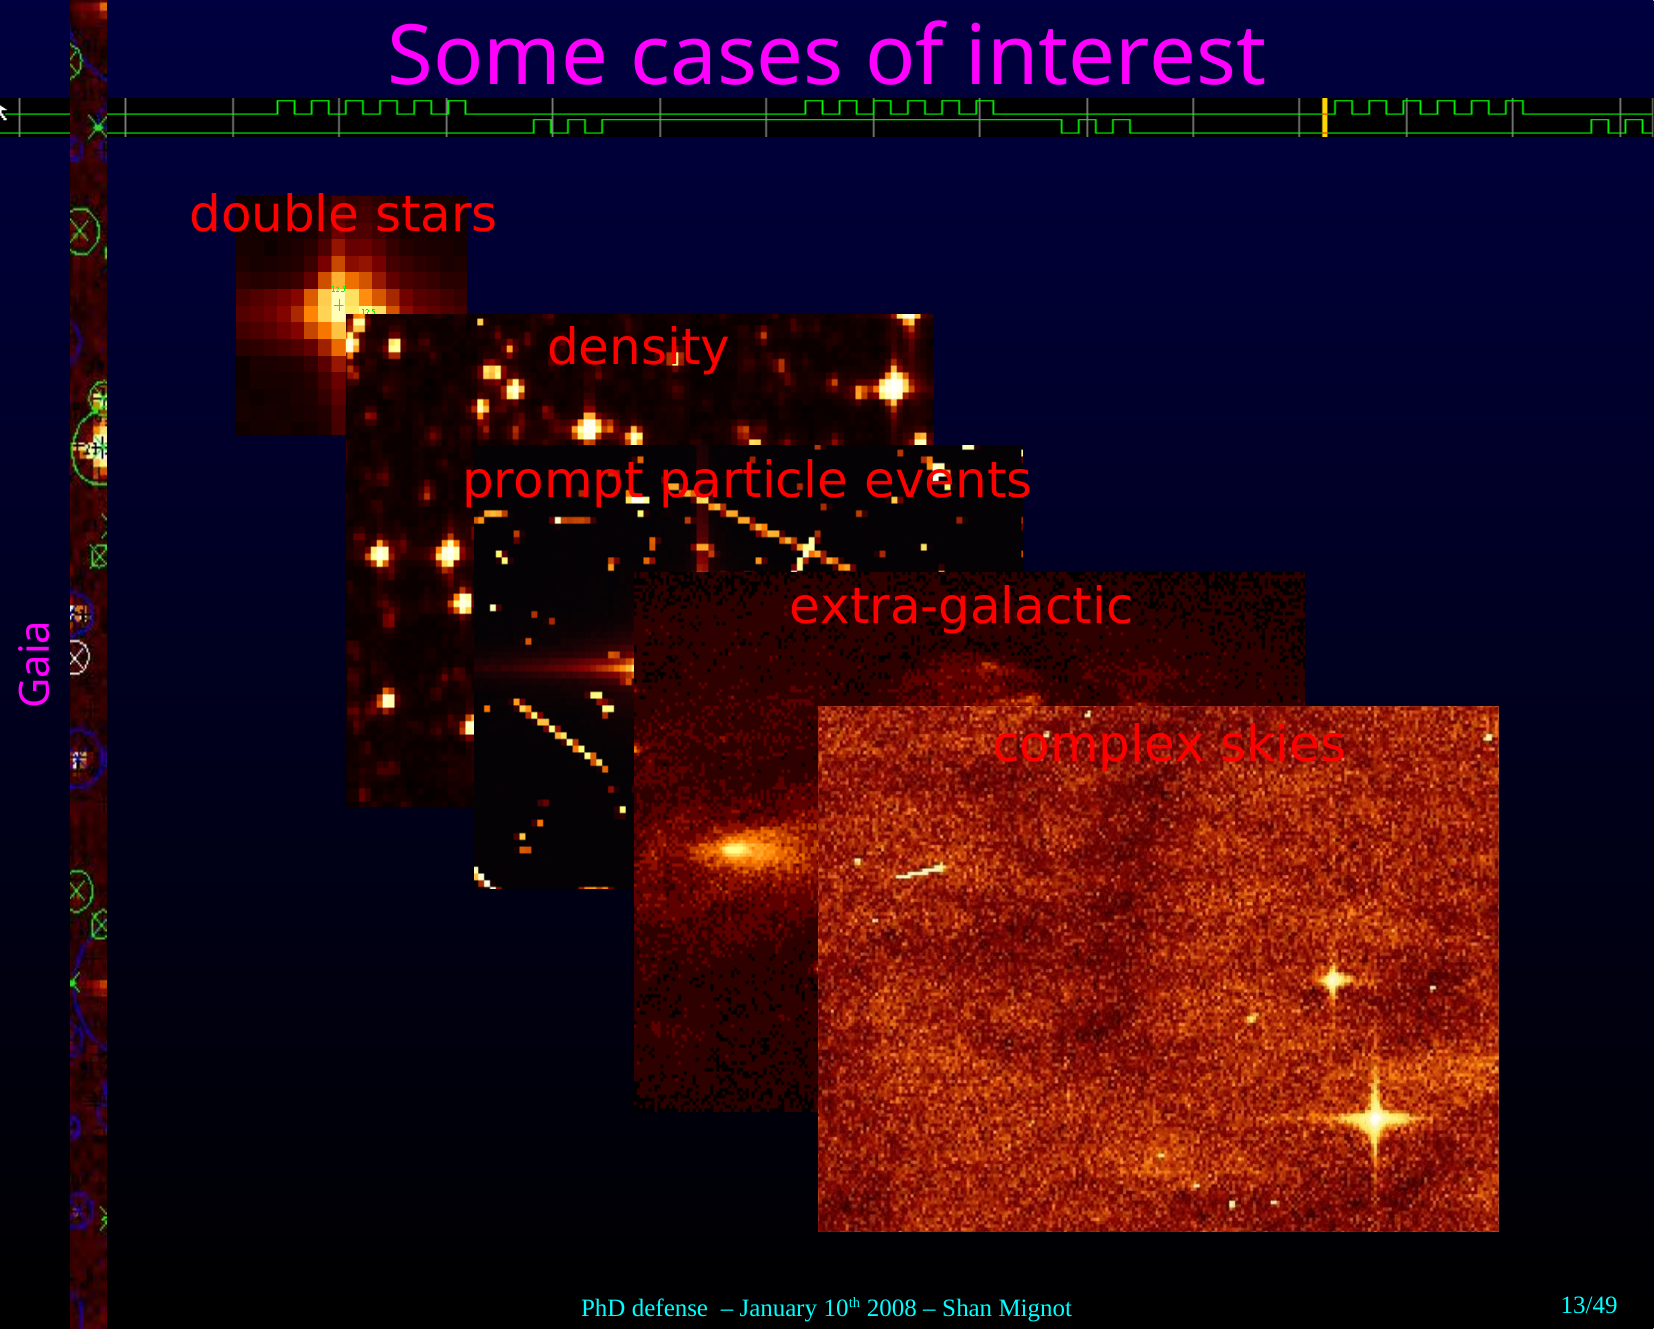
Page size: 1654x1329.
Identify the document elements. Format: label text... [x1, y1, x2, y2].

text_box extra-galactic [738, 575, 1186, 639]
text_box prompt particle events [432, 448, 1063, 512]
picture [236, 308, 1499, 1232]
text_box <number>/49 [1521, 1273, 1654, 1329]
text_box complex skies [951, 713, 1388, 777]
picture [131, 98, 1654, 137]
title Some cases of interest [131, 137, 1534, 308]
text_box PhD defense – January 10th 2008 – Shan Mignot [75, 1251, 1579, 1329]
text_box density [415, 315, 863, 379]
title Some cases of interest [131, 0, 1534, 98]
title Gaia [0, 0, 131, 1329]
